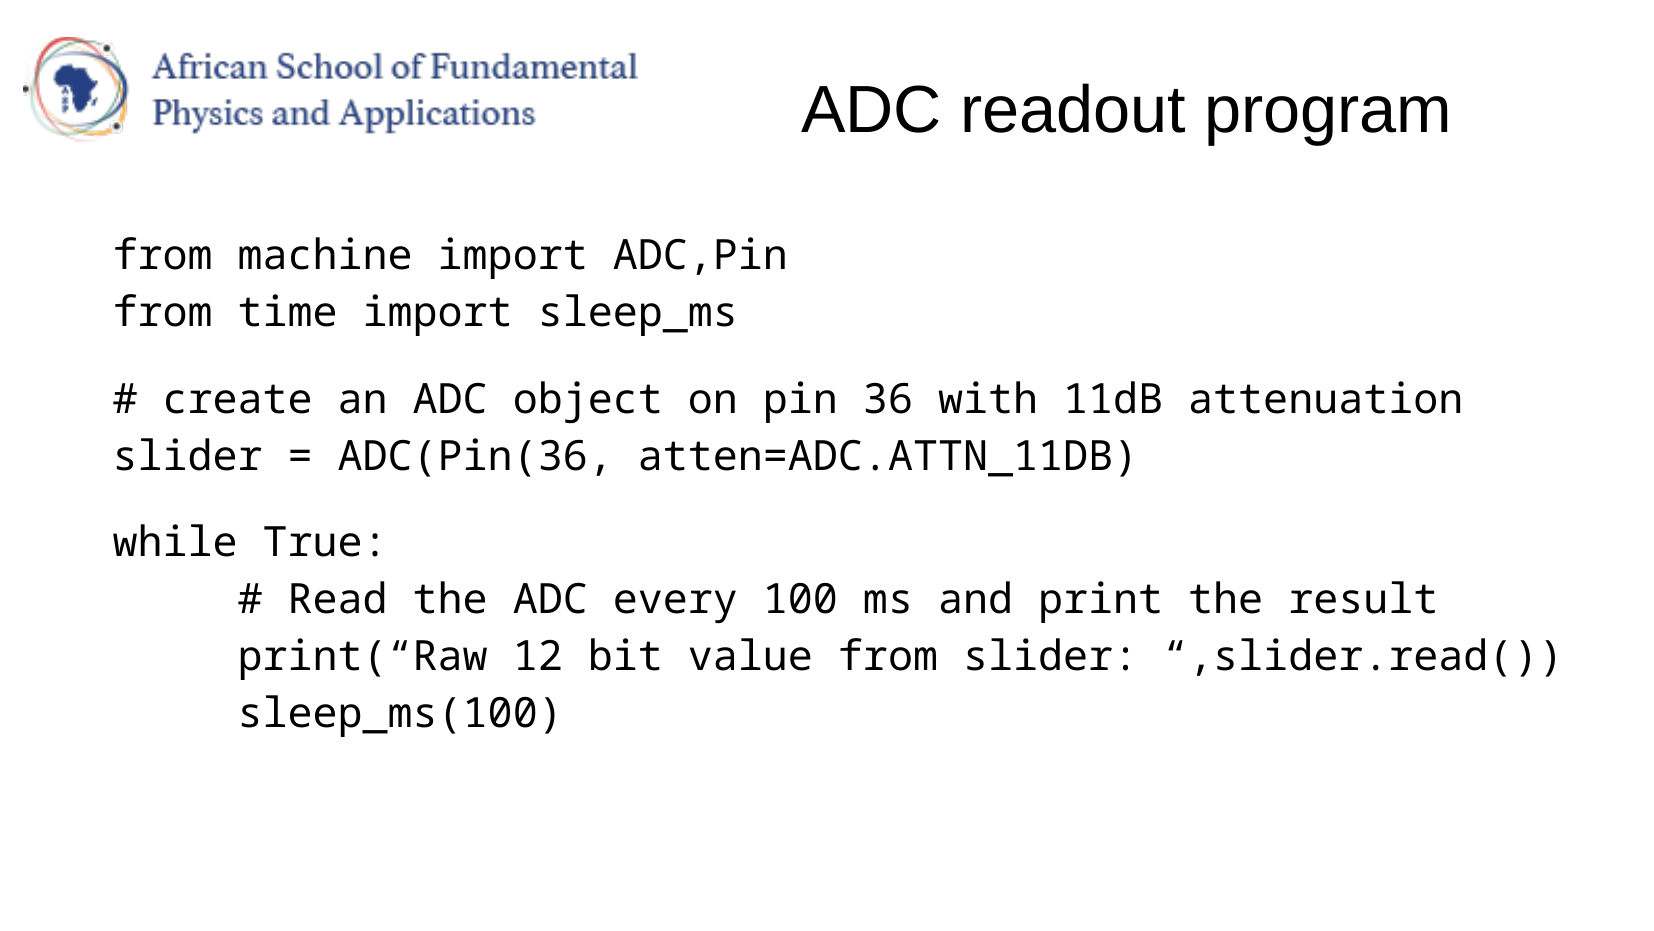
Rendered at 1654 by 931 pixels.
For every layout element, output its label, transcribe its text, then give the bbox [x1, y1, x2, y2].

title ADC readout program [679, 32, 1576, 188]
list from machine import ADC,Pin from time import sleep_ms # create an ADC object on pin 36 with 11dB attenuation slider = ADC(Pin(36, atten=ADC.ATTN_11DB) while True: # Read the ADC every 100 ms and print the result print(“Raw 12 bit value from slider: “,slider.read()) sleep_ms(100) [112, 225, 1601, 765]
picture [23, 37, 638, 142]
